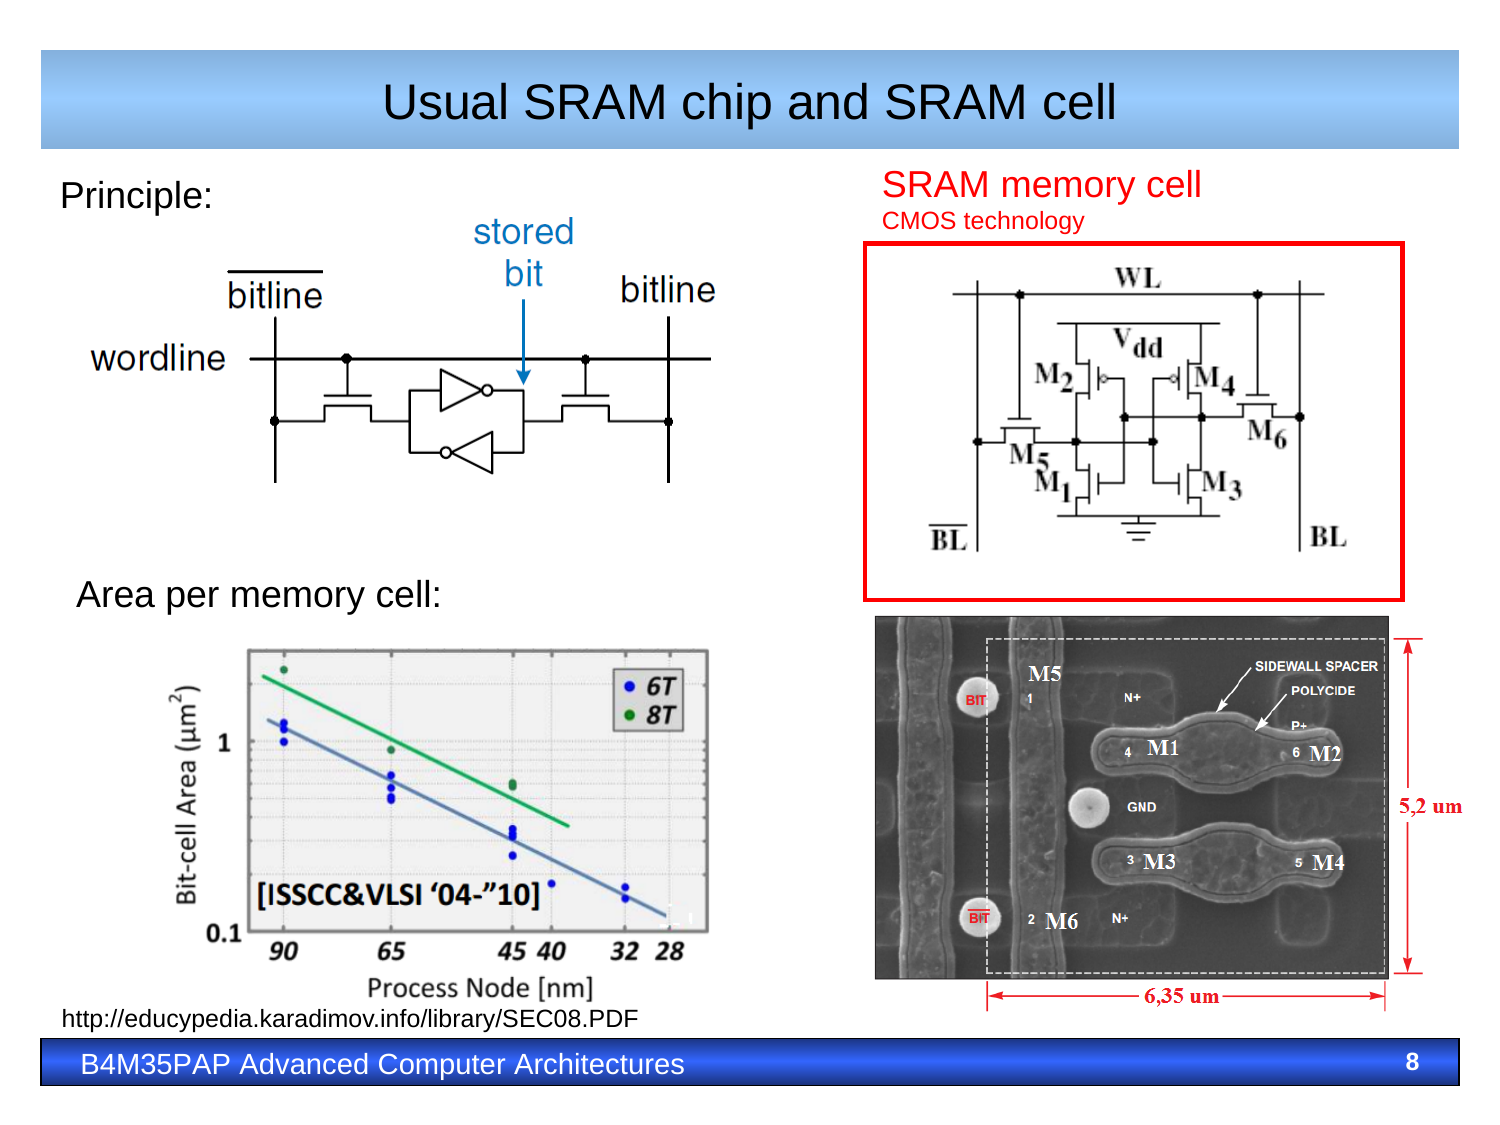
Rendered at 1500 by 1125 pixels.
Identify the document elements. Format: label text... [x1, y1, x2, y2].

title Usual SRAM chip and SRAM cell [41, 50, 1459, 149]
text_box Principle: [45, 163, 229, 224]
picture [164, 644, 717, 1004]
picture [867, 609, 1465, 1014]
text_box Area per memory cell: [61, 562, 458, 623]
text_box SRAM memory cell CMOS technology [867, 152, 1399, 243]
text_box http://educypedia.karadimov.info/library/SEC08.PDF [46, 995, 797, 1041]
picture [867, 246, 1400, 598]
picture [82, 210, 725, 492]
